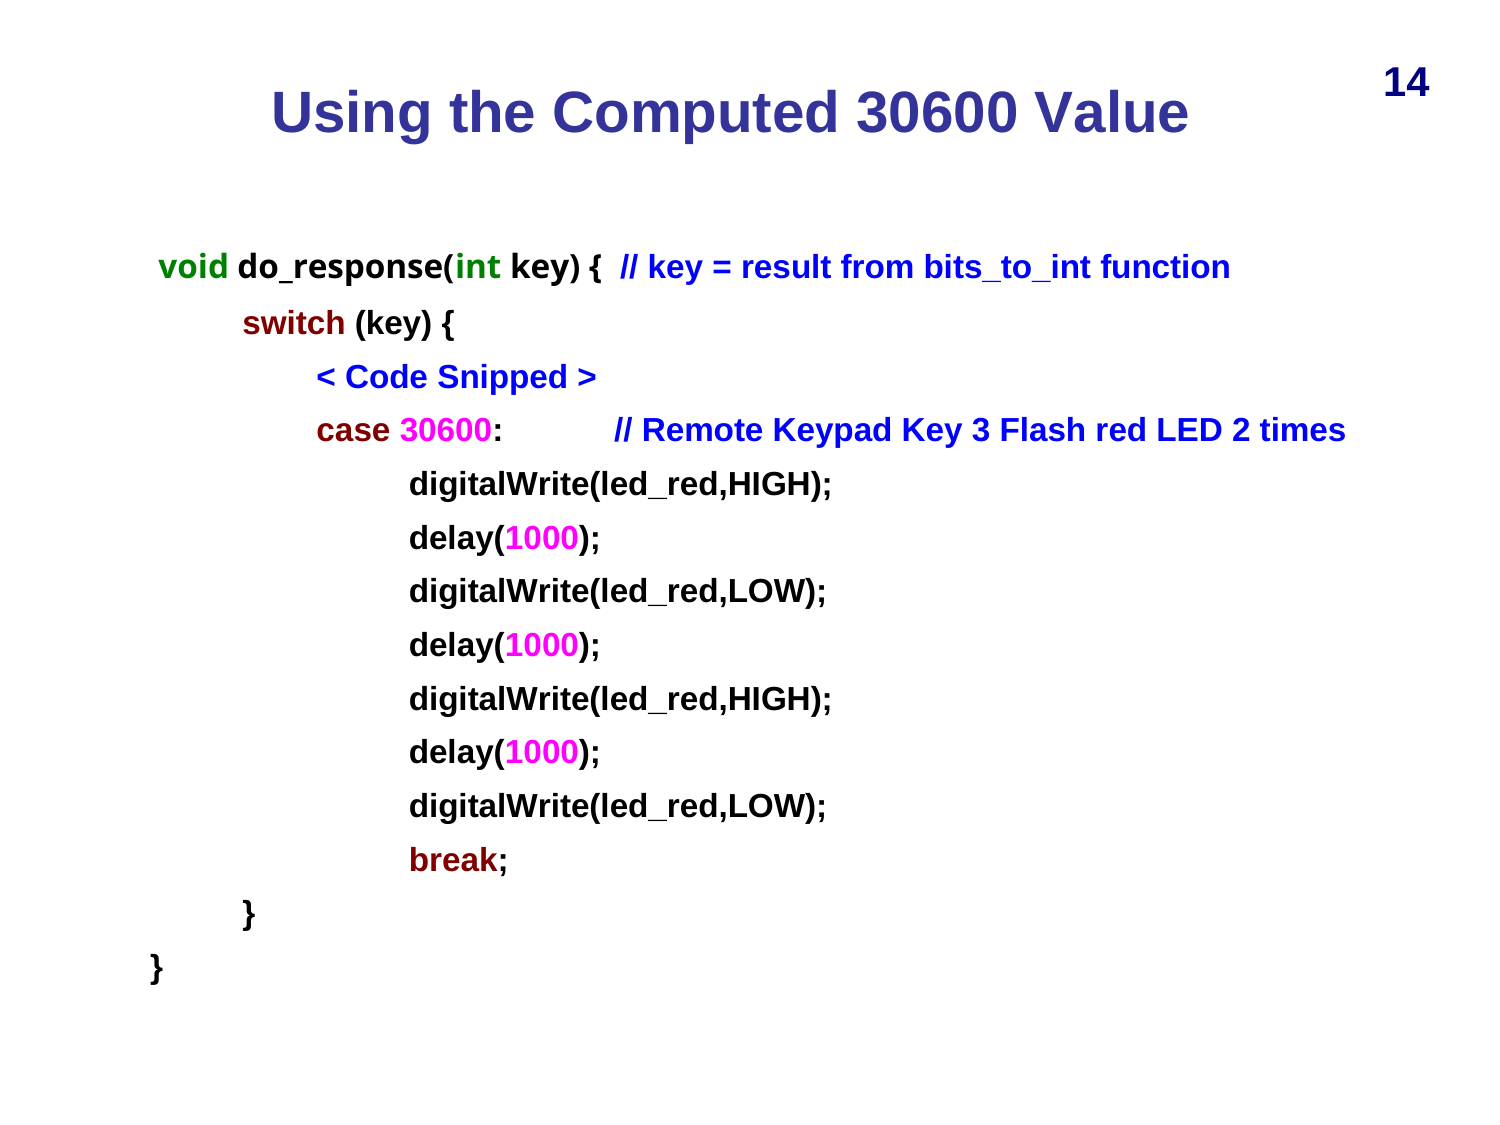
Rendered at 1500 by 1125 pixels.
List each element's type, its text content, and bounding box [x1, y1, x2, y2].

text_box 14 [1350, 47, 1463, 113]
title Using the Computed 30600 Value [37, 74, 1426, 150]
text_box void do_response(int key) { // key = result from bits_to_int function switch (key) { < Code Snipped > case 30600: // Remote Keypad Key 3 Flash red LED 2 times digitalWrite(led_red,HIGH); delay(1000); digitalWrite(led_red,LOW); delay(1000); digitalWrite(led_red,HIGH); delay(1000); digitalWrite(led_red,LOW); break; } } [150, 243, 1351, 985]
